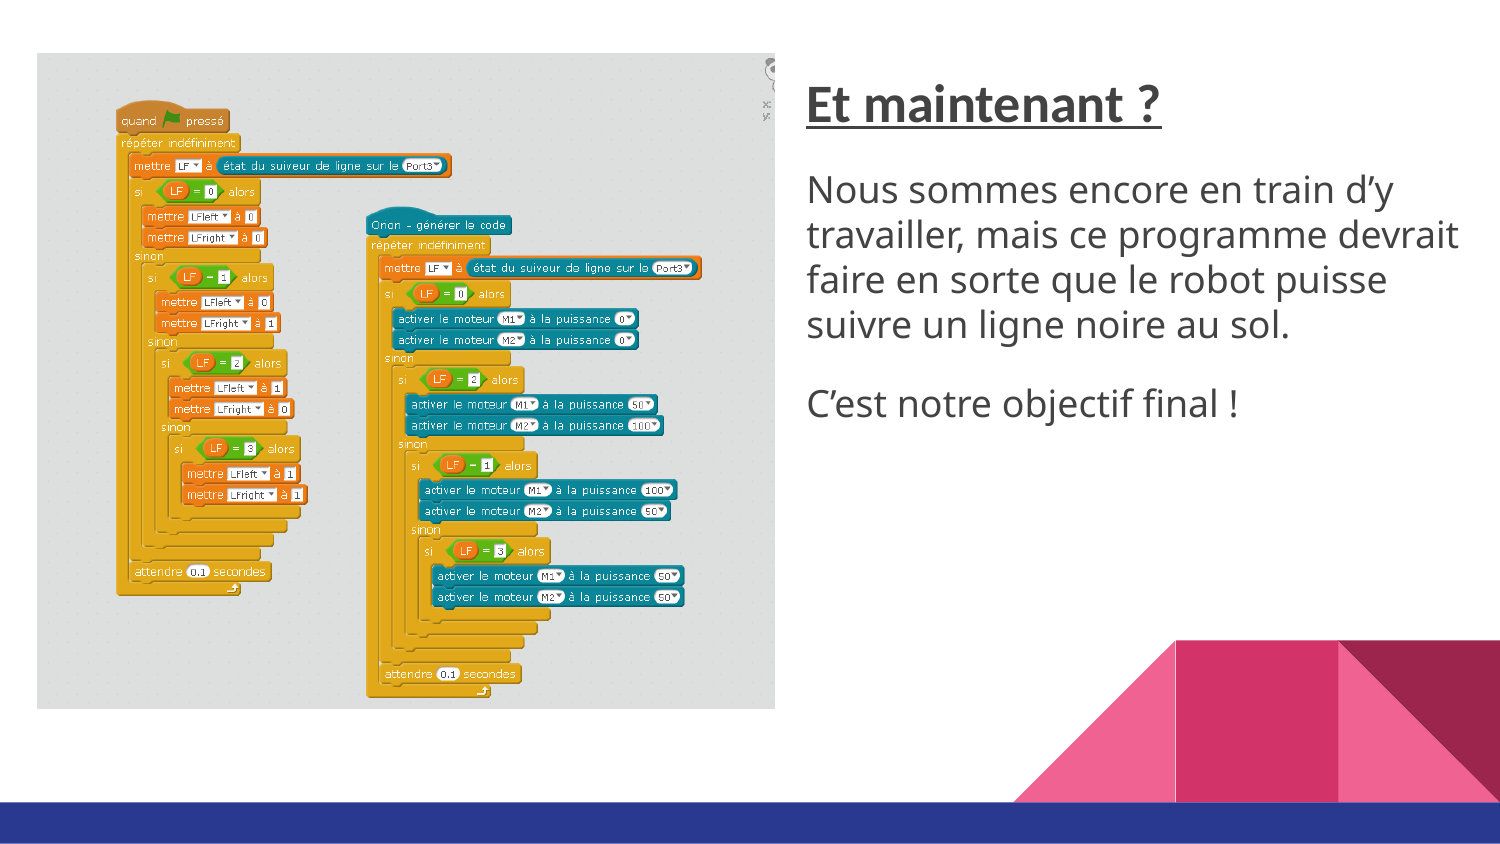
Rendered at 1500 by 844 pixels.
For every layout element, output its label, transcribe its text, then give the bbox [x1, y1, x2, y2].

picture [37, 53, 775, 709]
list Et maintenant ? Nous sommes encore en train d’y travailler, mais ce programme devrait faire en sorte que le robot puisse suivre un ligne noire au sol. C’est notre objectif final ! [791, 53, 1489, 601]
